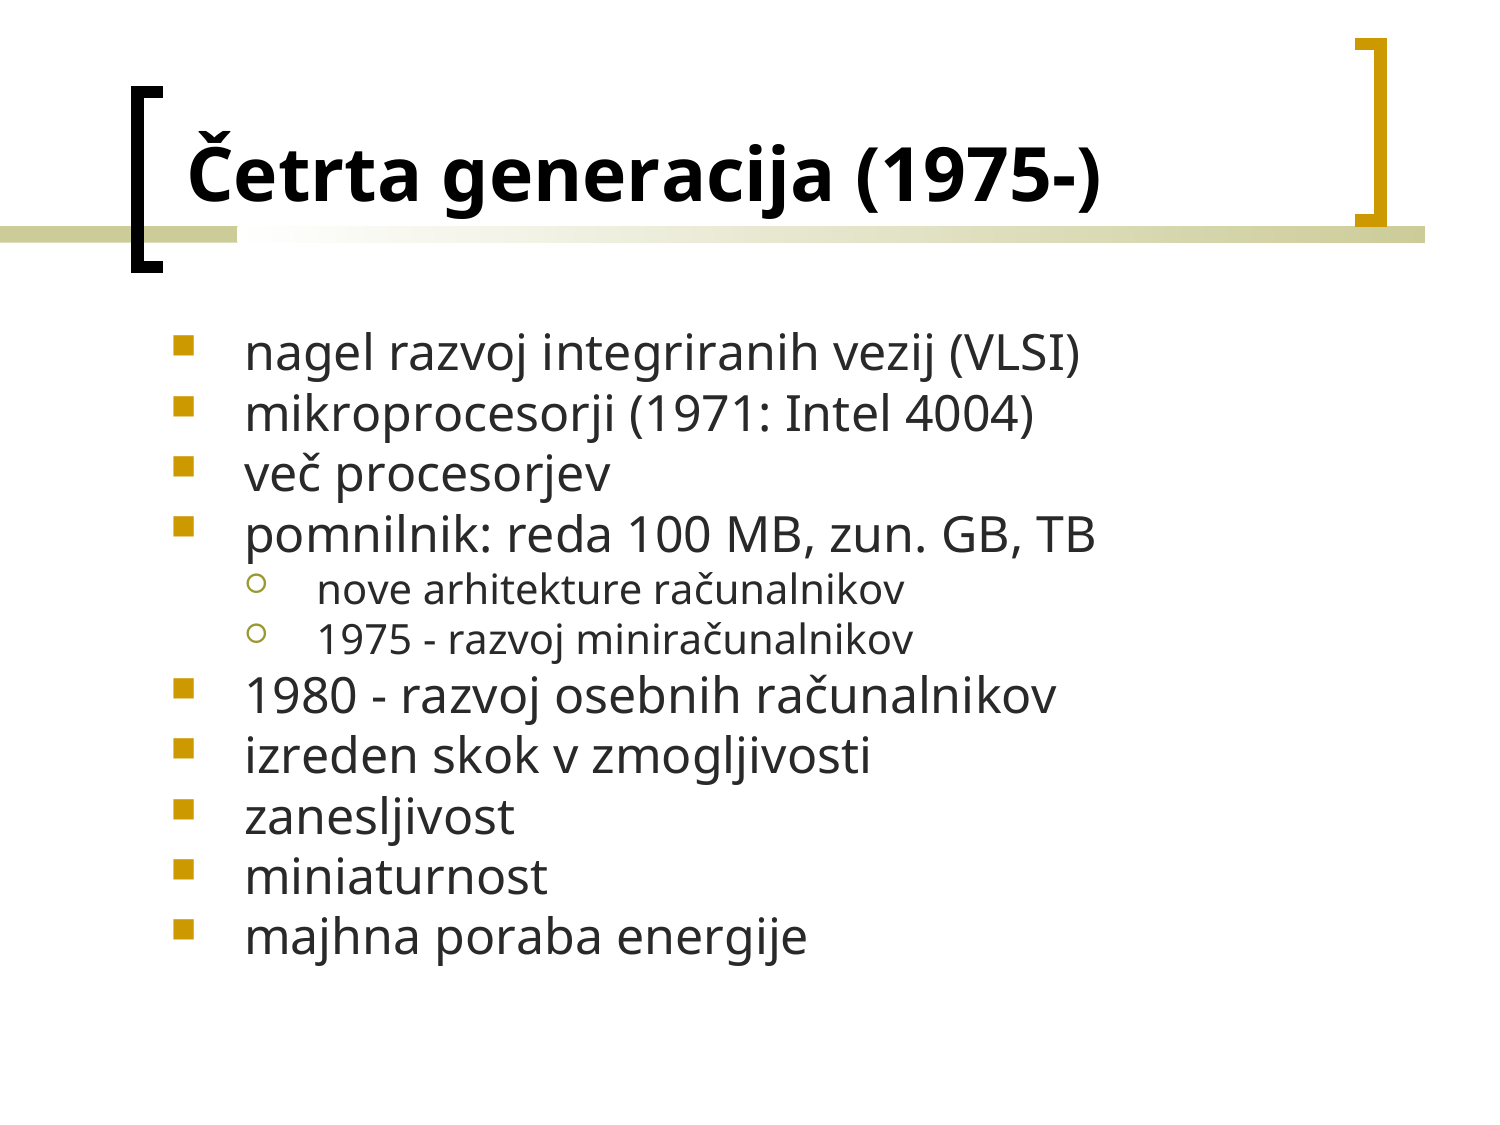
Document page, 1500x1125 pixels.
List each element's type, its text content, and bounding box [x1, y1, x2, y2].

title Četrta generacija (1975-) [171, 90, 1346, 225]
list nagel razvoj integriranih vezij (VLSI) mikroprocesorji (1971: Intel 4004) več procesorjev pomnilnik: reda 100 MB, zun. GB, TB nove arhitekture računalnikov 1975 - razvoj miniračunalnikov 1980 - razvoj osebnih računalnikov izreden skok v zmogljivosti zanesljivost miniaturnost majhna poraba energije [155, 324, 1413, 1001]
